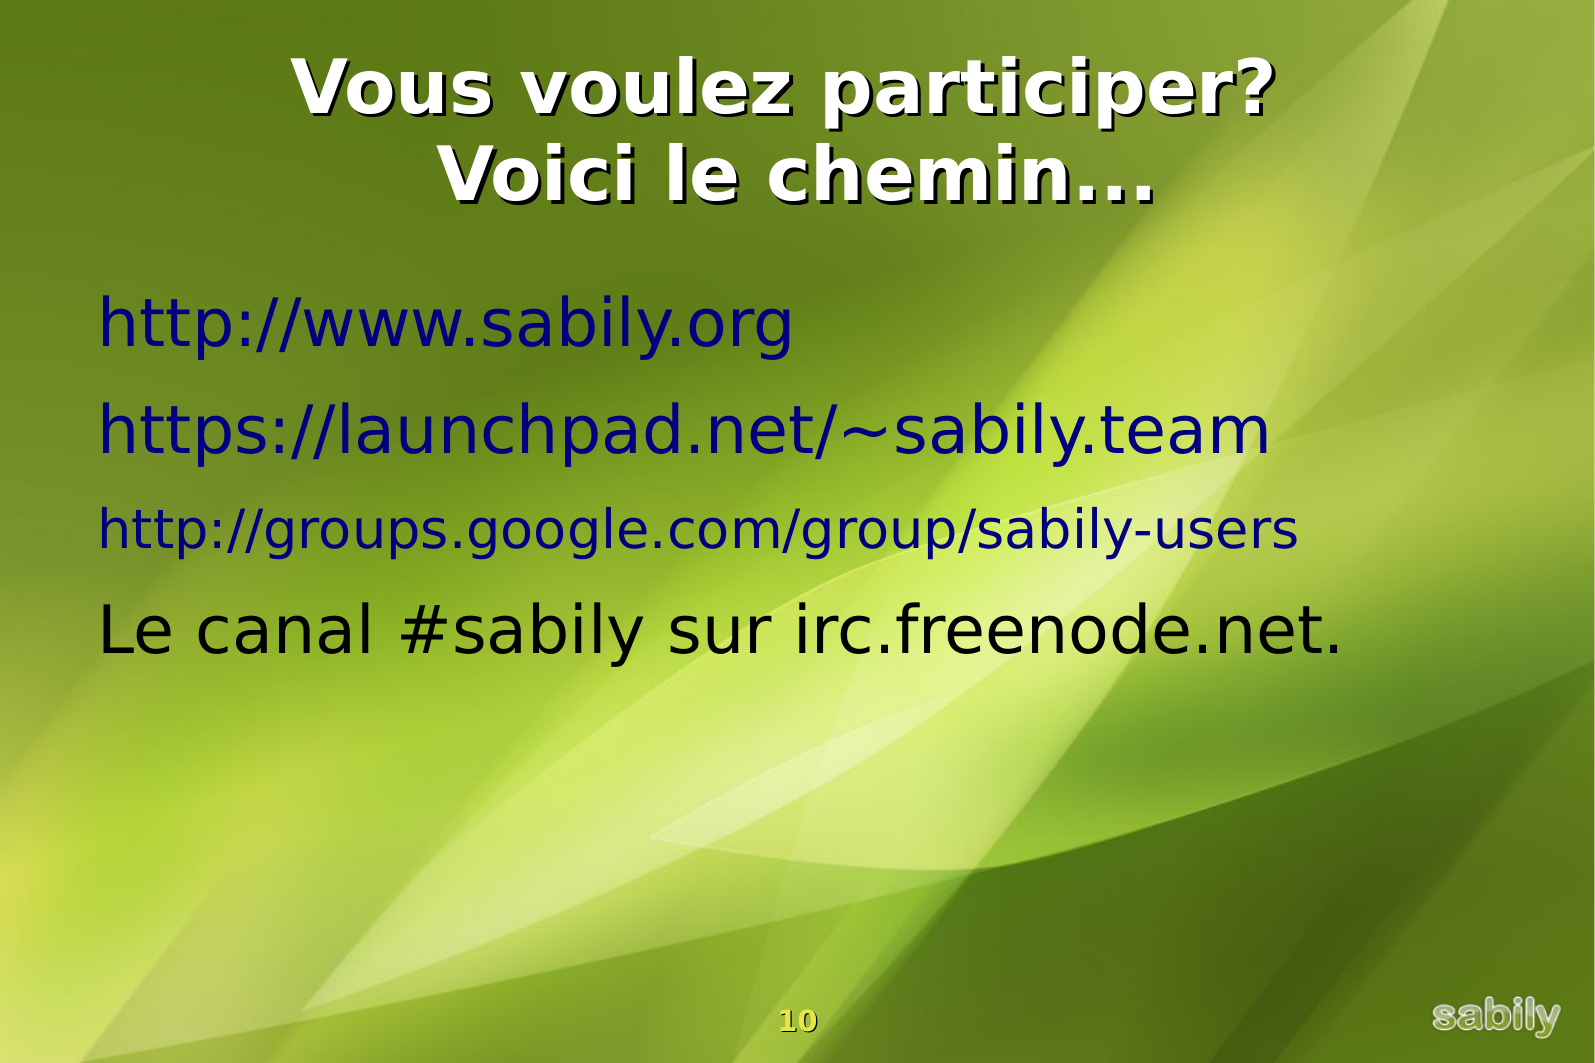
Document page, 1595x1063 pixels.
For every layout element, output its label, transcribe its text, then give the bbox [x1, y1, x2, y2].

picture [0, 0, 1595, 1063]
title Vous voulez participer? Voici le chemin... [79, 43, 1515, 219]
list http://www.sabily.org https://launchpad.net/~sabily.team http://groups.google.com/group/sabily-users Le canal #sabily sur irc.freenode.net. [79, 284, 1515, 833]
